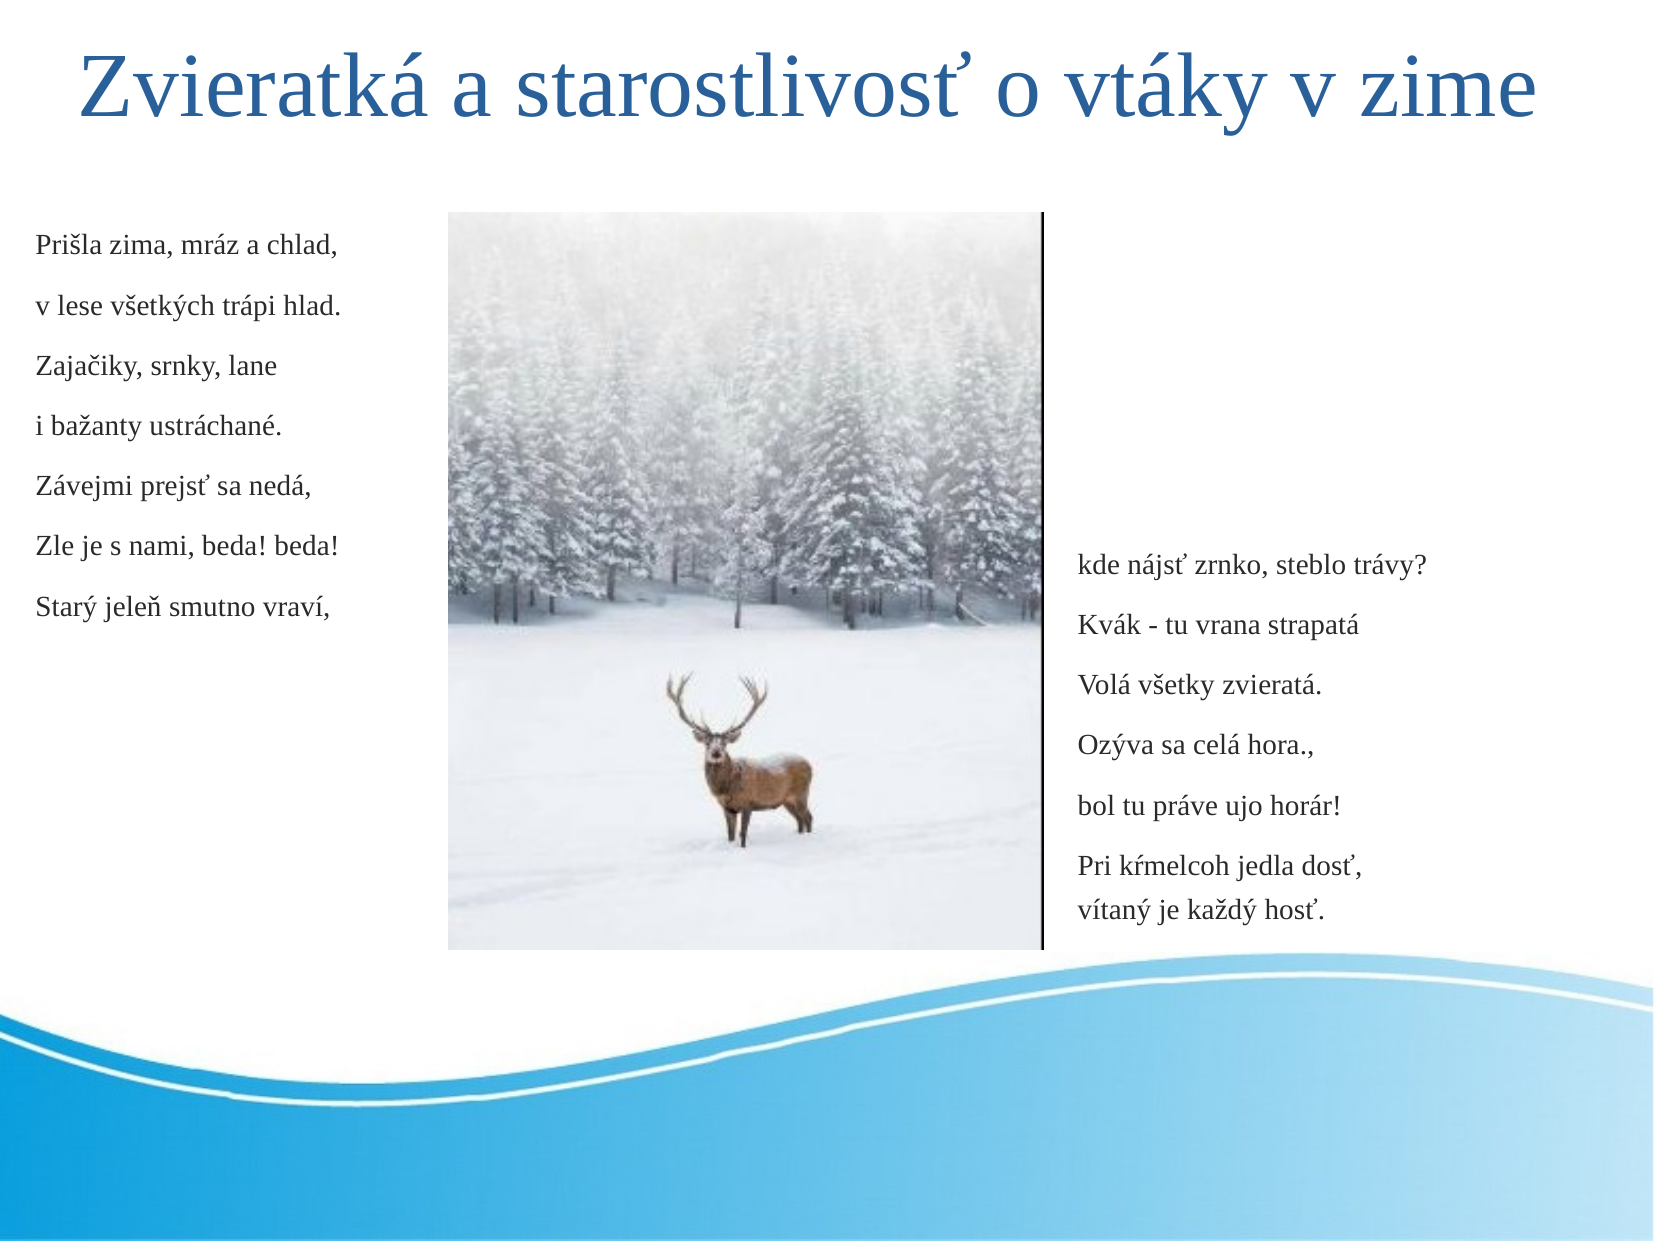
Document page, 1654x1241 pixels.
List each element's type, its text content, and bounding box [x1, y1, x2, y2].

list Prišla zima, mráz a chlad, v lese všetkých trápi hlad. Zajačiky, srnky, lane i bažanty ustráchané. Závejmi prejsť sa nedá, Zle je s nami, beda! beda! Starý jeleň smutno vraví, [35, 212, 1559, 974]
text_box kde nájsť zrnko, steblo trávy? Kvák - tu vrana strapatá Volá všetky zvieratá. Ozýva sa celá hora., bol tu práve ujo horár! Pri kŕmelcoh jedla dosť, vítaný je každý hosť. [1062, 524, 1607, 934]
title Zvieratká a starostlivosť o vtáky v zime [59, 5, 1560, 166]
picture [448, 212, 1044, 950]
picture [0, 952, 1654, 1241]
